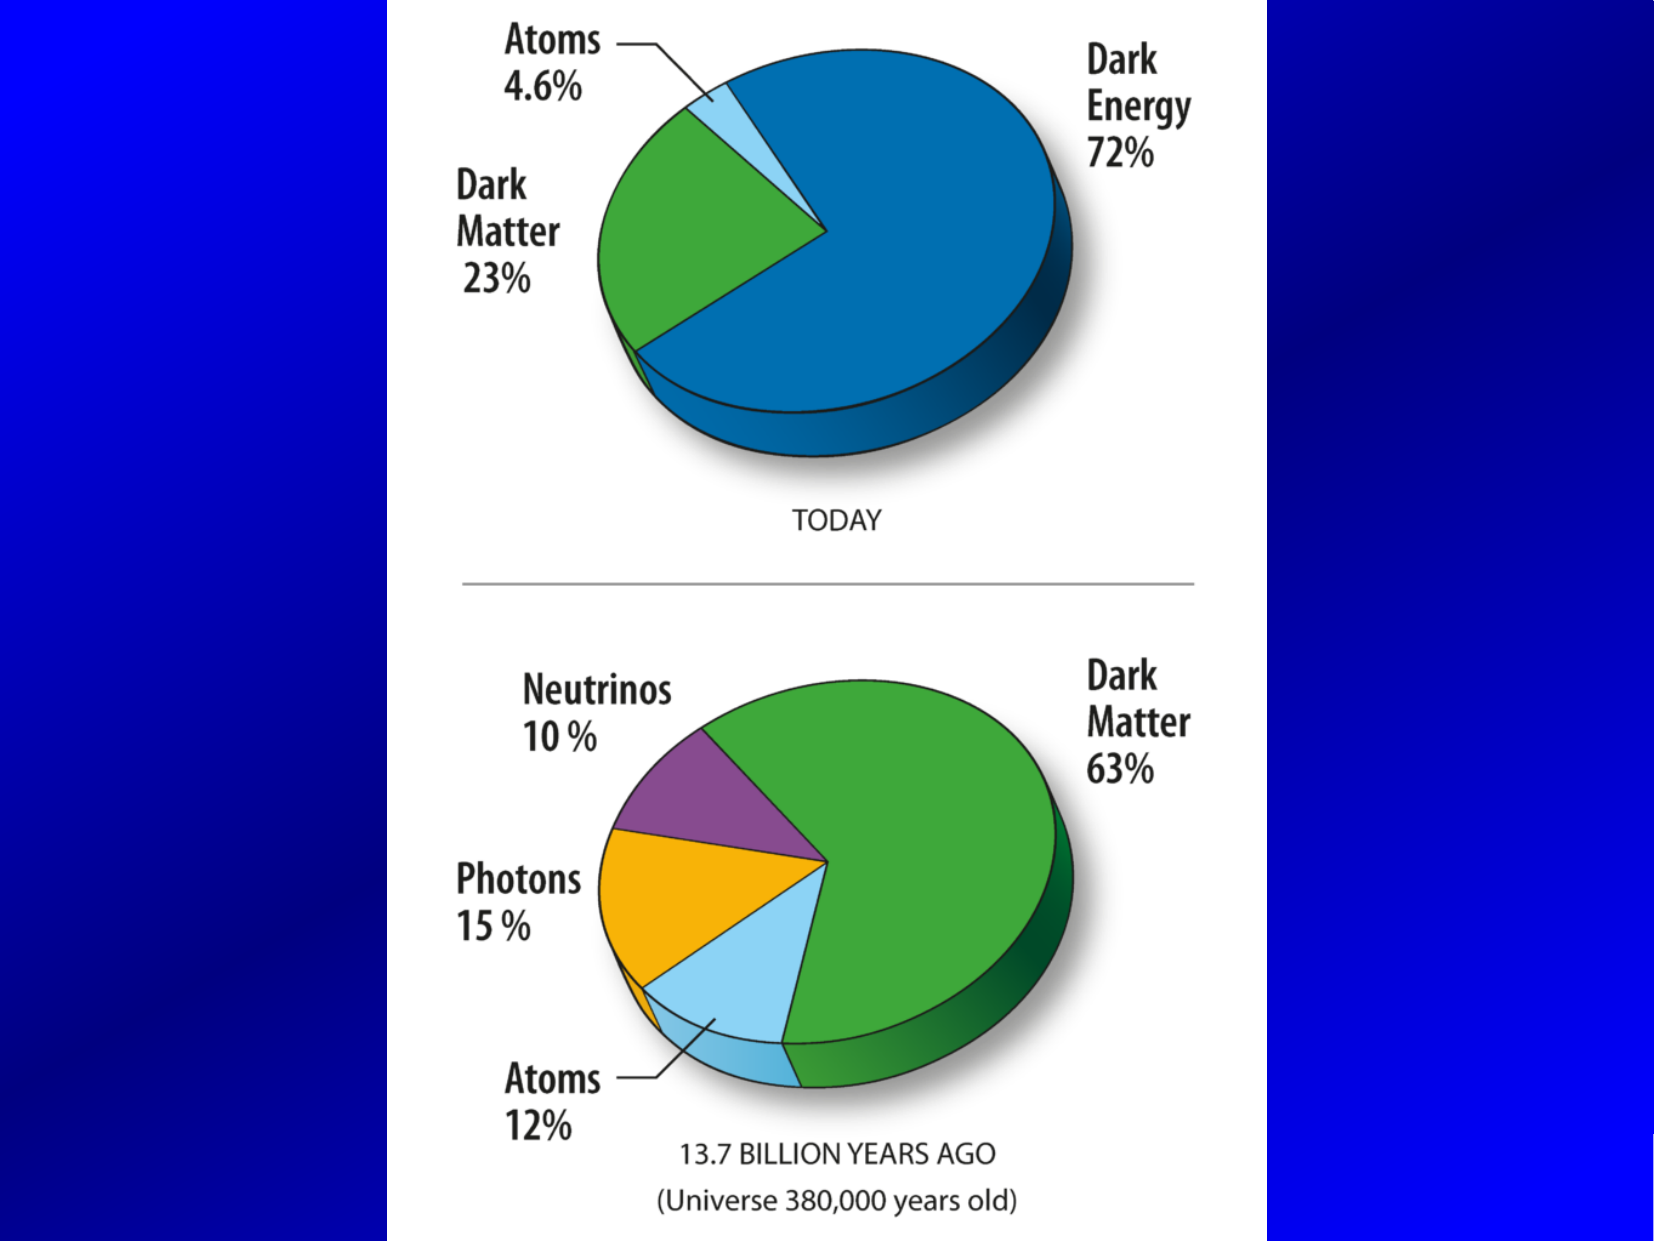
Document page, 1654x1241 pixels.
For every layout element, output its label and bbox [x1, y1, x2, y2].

picture [387, 0, 1267, 1241]
